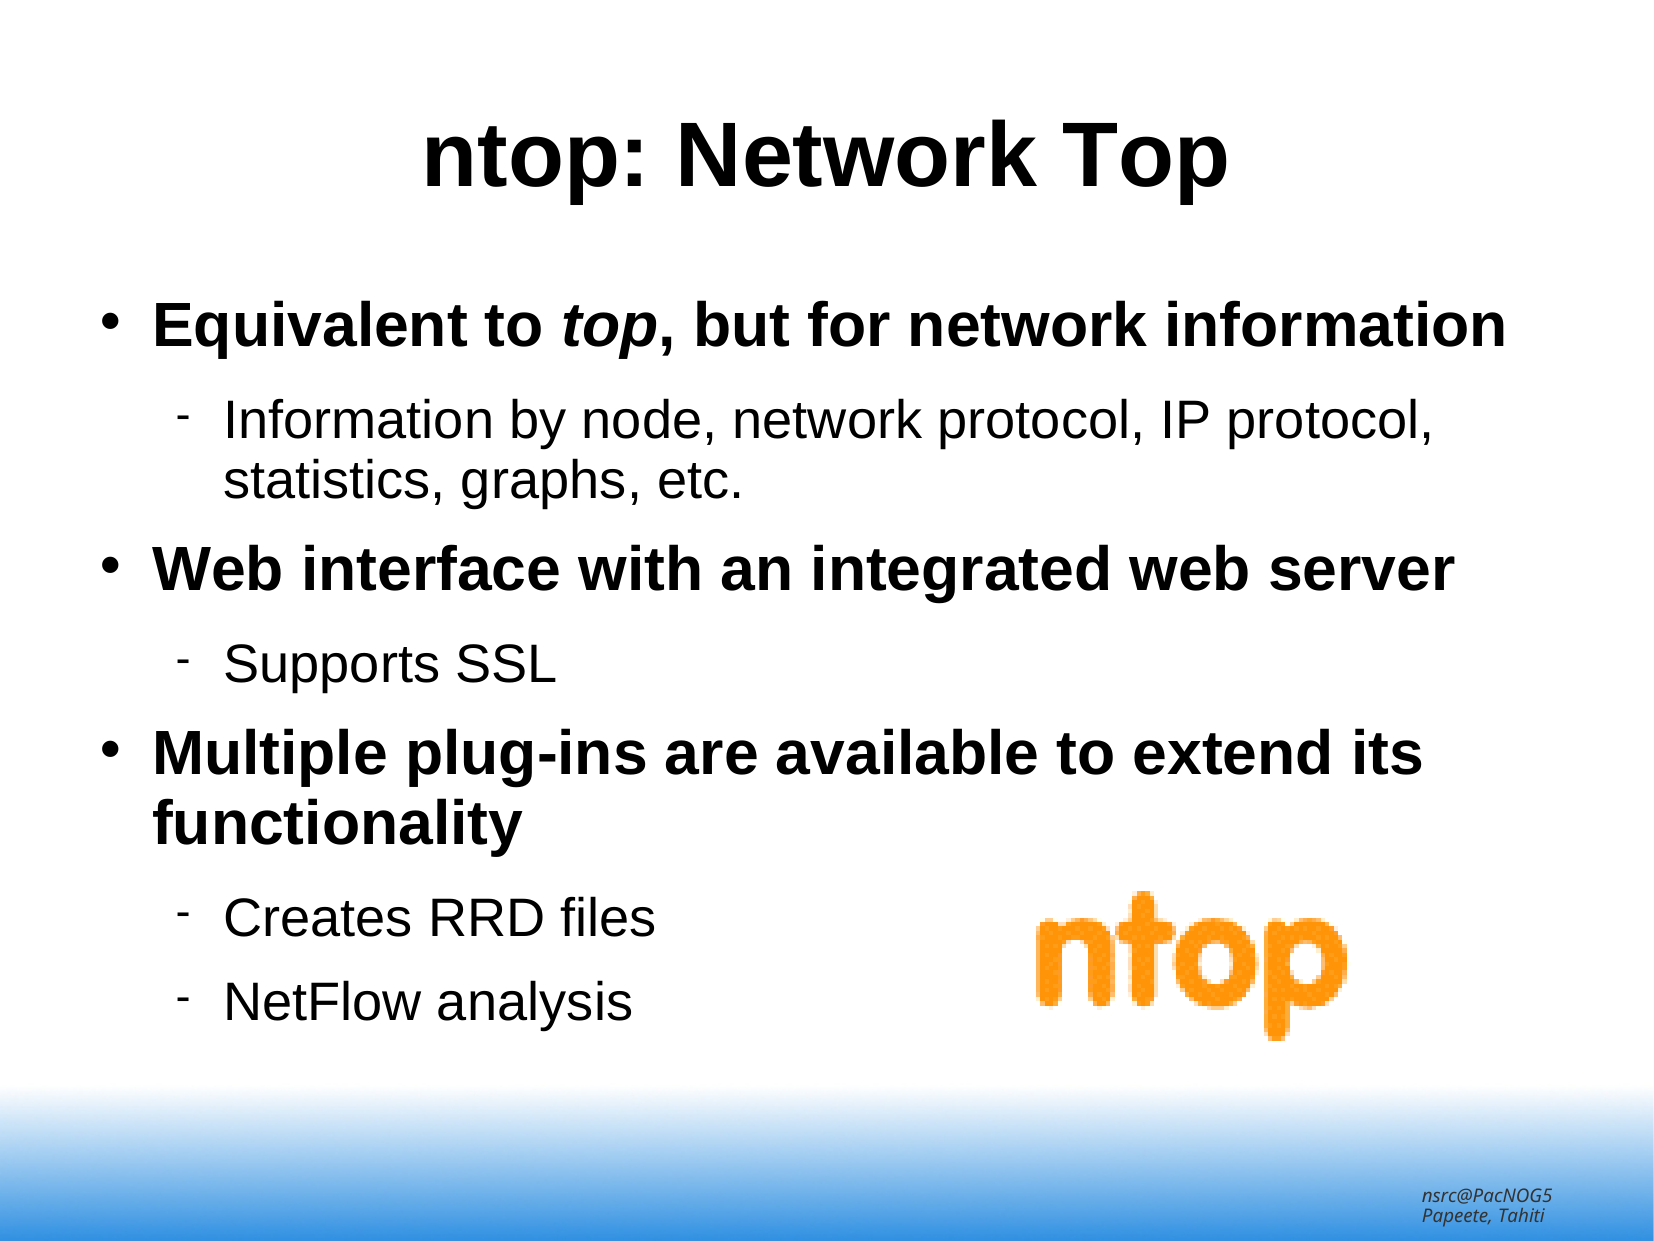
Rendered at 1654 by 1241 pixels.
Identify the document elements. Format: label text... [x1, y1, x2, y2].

title ntop: Network Top [82, 49, 1571, 257]
picture [975, 874, 1654, 1051]
list Equivalent to top, but for network information Information by node, network protocol, IP protocol, statistics, graphs, etc. Web interface with an integrated web server Supports SSL Multiple plug-ins are available to extend its functionality Creates RRD files NetFlow analysis [82, 290, 1576, 1147]
picture [0, 1083, 1654, 1241]
